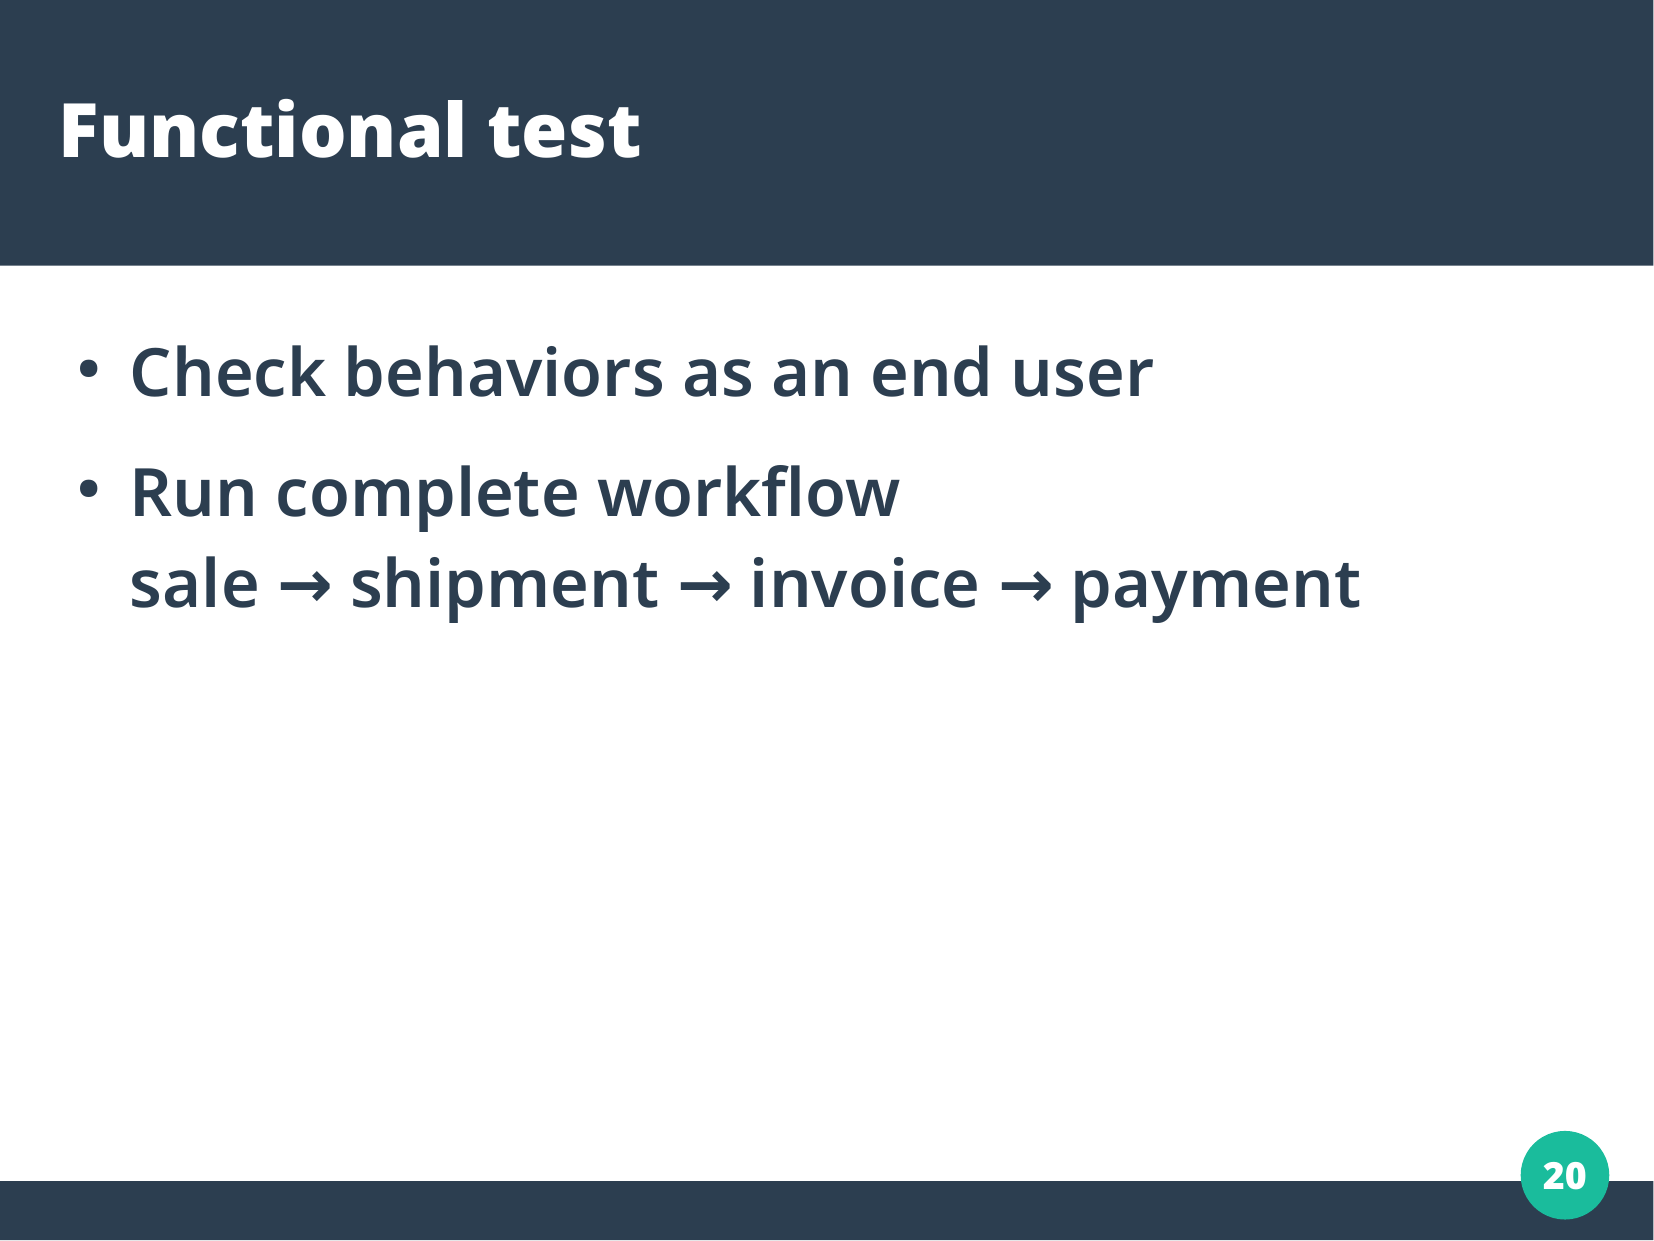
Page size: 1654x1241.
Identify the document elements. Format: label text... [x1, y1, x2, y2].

title Functional test [59, 49, 1595, 207]
list Check behaviors as an end user Run complete workflow sale → shipment → invoice → payment [59, 324, 1595, 1152]
